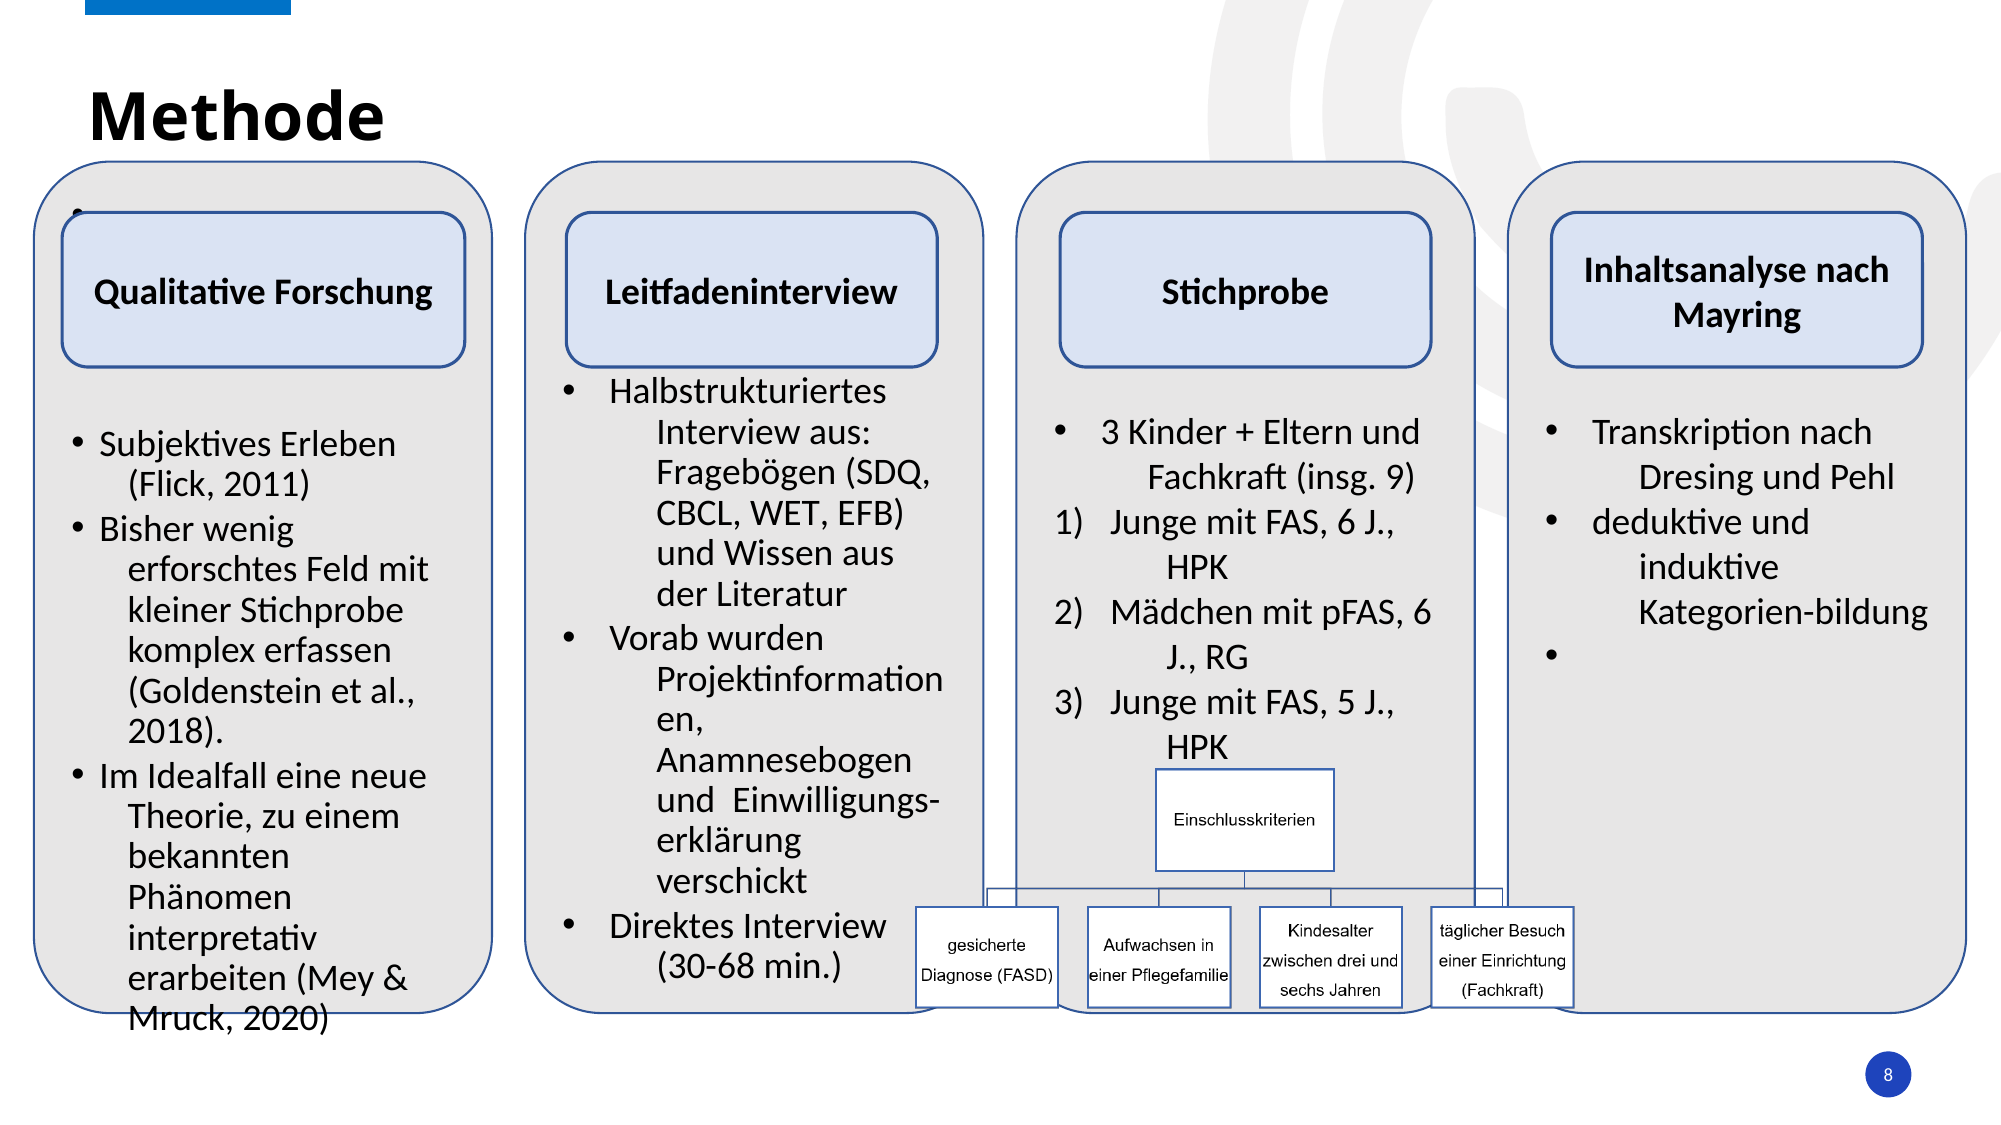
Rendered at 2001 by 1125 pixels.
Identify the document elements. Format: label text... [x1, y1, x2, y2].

text_box [178, 1014, 186, 1028]
text_box Subjektives Erleben (Flick, 2011) Bisher wenig erforschtes Feld mit kleiner Stichprobe komplex erfassen (Goldenstein et al., 2018). Im Idealfall eine neue Theorie, zu einem bekannten Phänomen interpretativ erarbeiten (Mey & Mruck, 2020) [33, 161, 492, 1014]
text_box 8 [1864, 1059, 1913, 1090]
text_box Transkription nach Dresing und Pehl deduktive und induktive Kategorien-bildung [1507, 161, 1967, 1014]
text_box Qualitative Forschung [62, 212, 465, 368]
text_box [265, 1014, 276, 1028]
text_box [138, 1014, 148, 1022]
text_box Stichprobe [1060, 212, 1432, 368]
text_box Halbstrukturiertes Interview aus: Fragebögen (SDQ, CBCL, WET, EFB) und Wissen aus der Literatur Vorab wurden Projektinformationen, Anamnesebogen und Einwilligungs-erklärung verschickt Direktes Interview (30-68 min.) [525, 161, 984, 1014]
text_box Leitfadeninterview [566, 212, 938, 368]
text_box 3 Kinder + Eltern und Fachkraft (insg. 9) Junge mit FAS, 6 J., HPK Mädchen mit pFAS, 6 J., RG Junge mit FAS, 5 J., HPK [1016, 161, 1475, 768]
text_box Inhaltsanalyse nach Mayring [1551, 212, 1923, 368]
text_box Methode [72, 65, 689, 162]
picture [910, 768, 1581, 1009]
text_box [72, 1008, 291, 1105]
